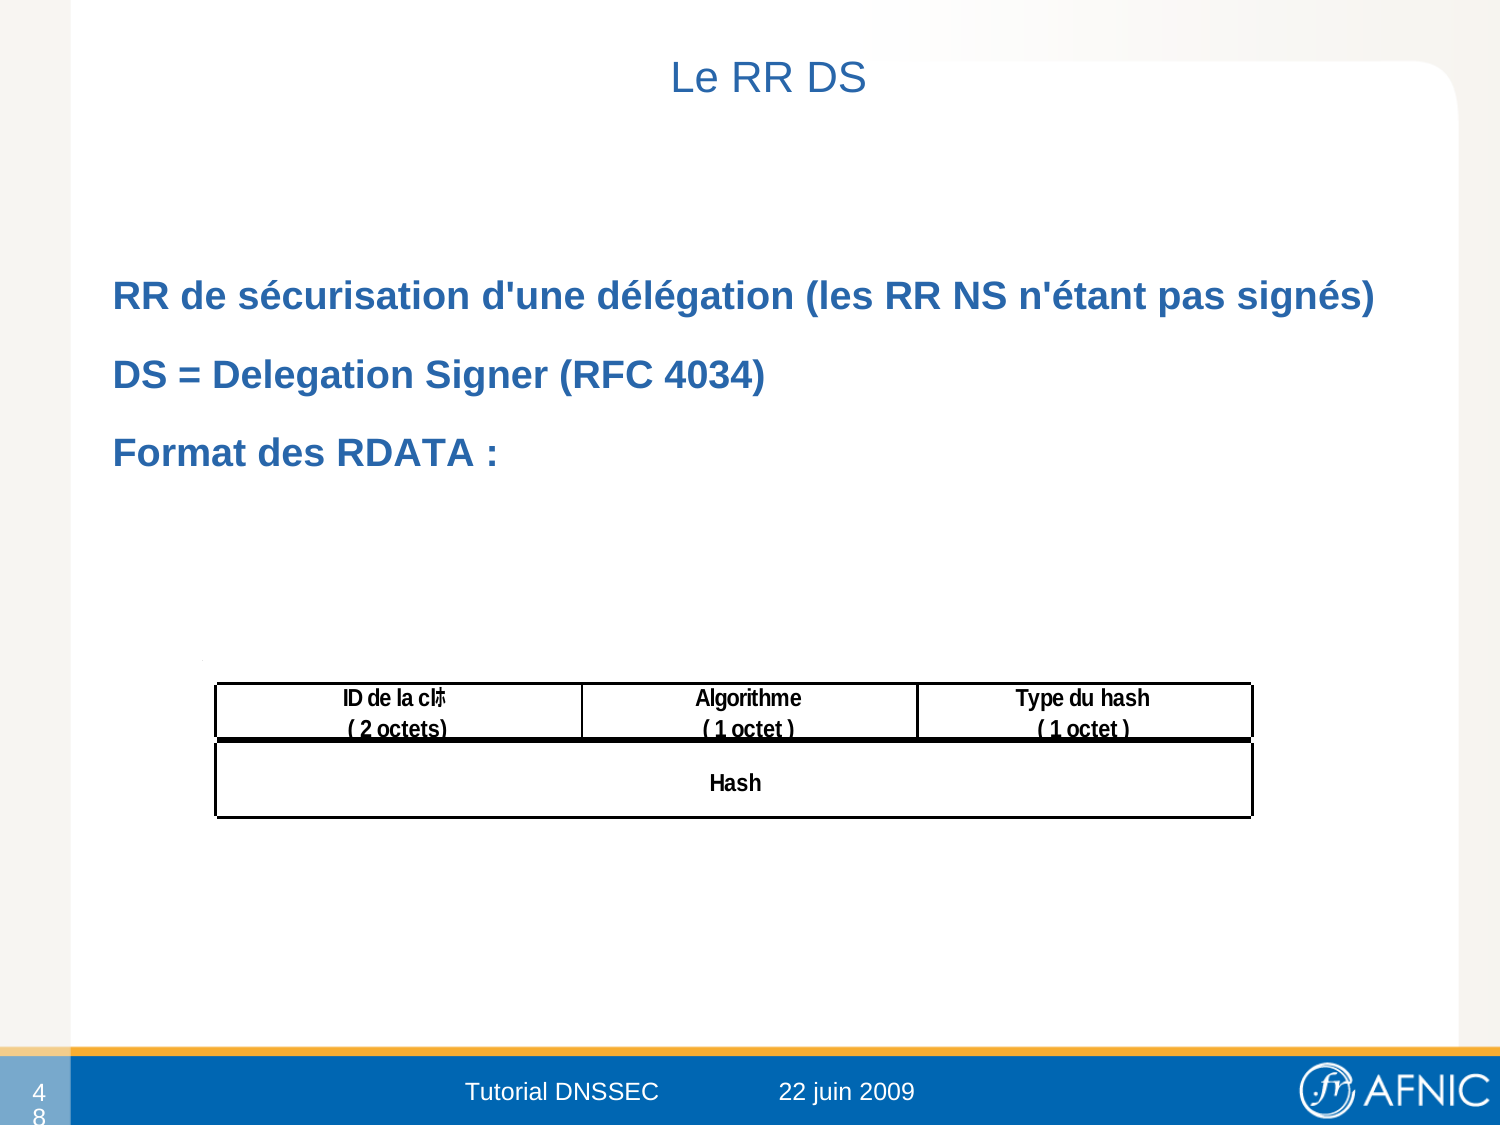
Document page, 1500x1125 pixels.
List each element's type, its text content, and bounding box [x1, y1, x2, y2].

chart [202, 660, 1276, 841]
list RR de sécurisation d'une délégation (les RR NS n'étant pas signés) DS = Delegation Signer (RFC 4034) Format des RDATA : [112, 266, 1426, 994]
title Le RR DS [112, 12, 1426, 138]
picture [0, 0, 1500, 1125]
picture [35, 1118, 42, 1125]
